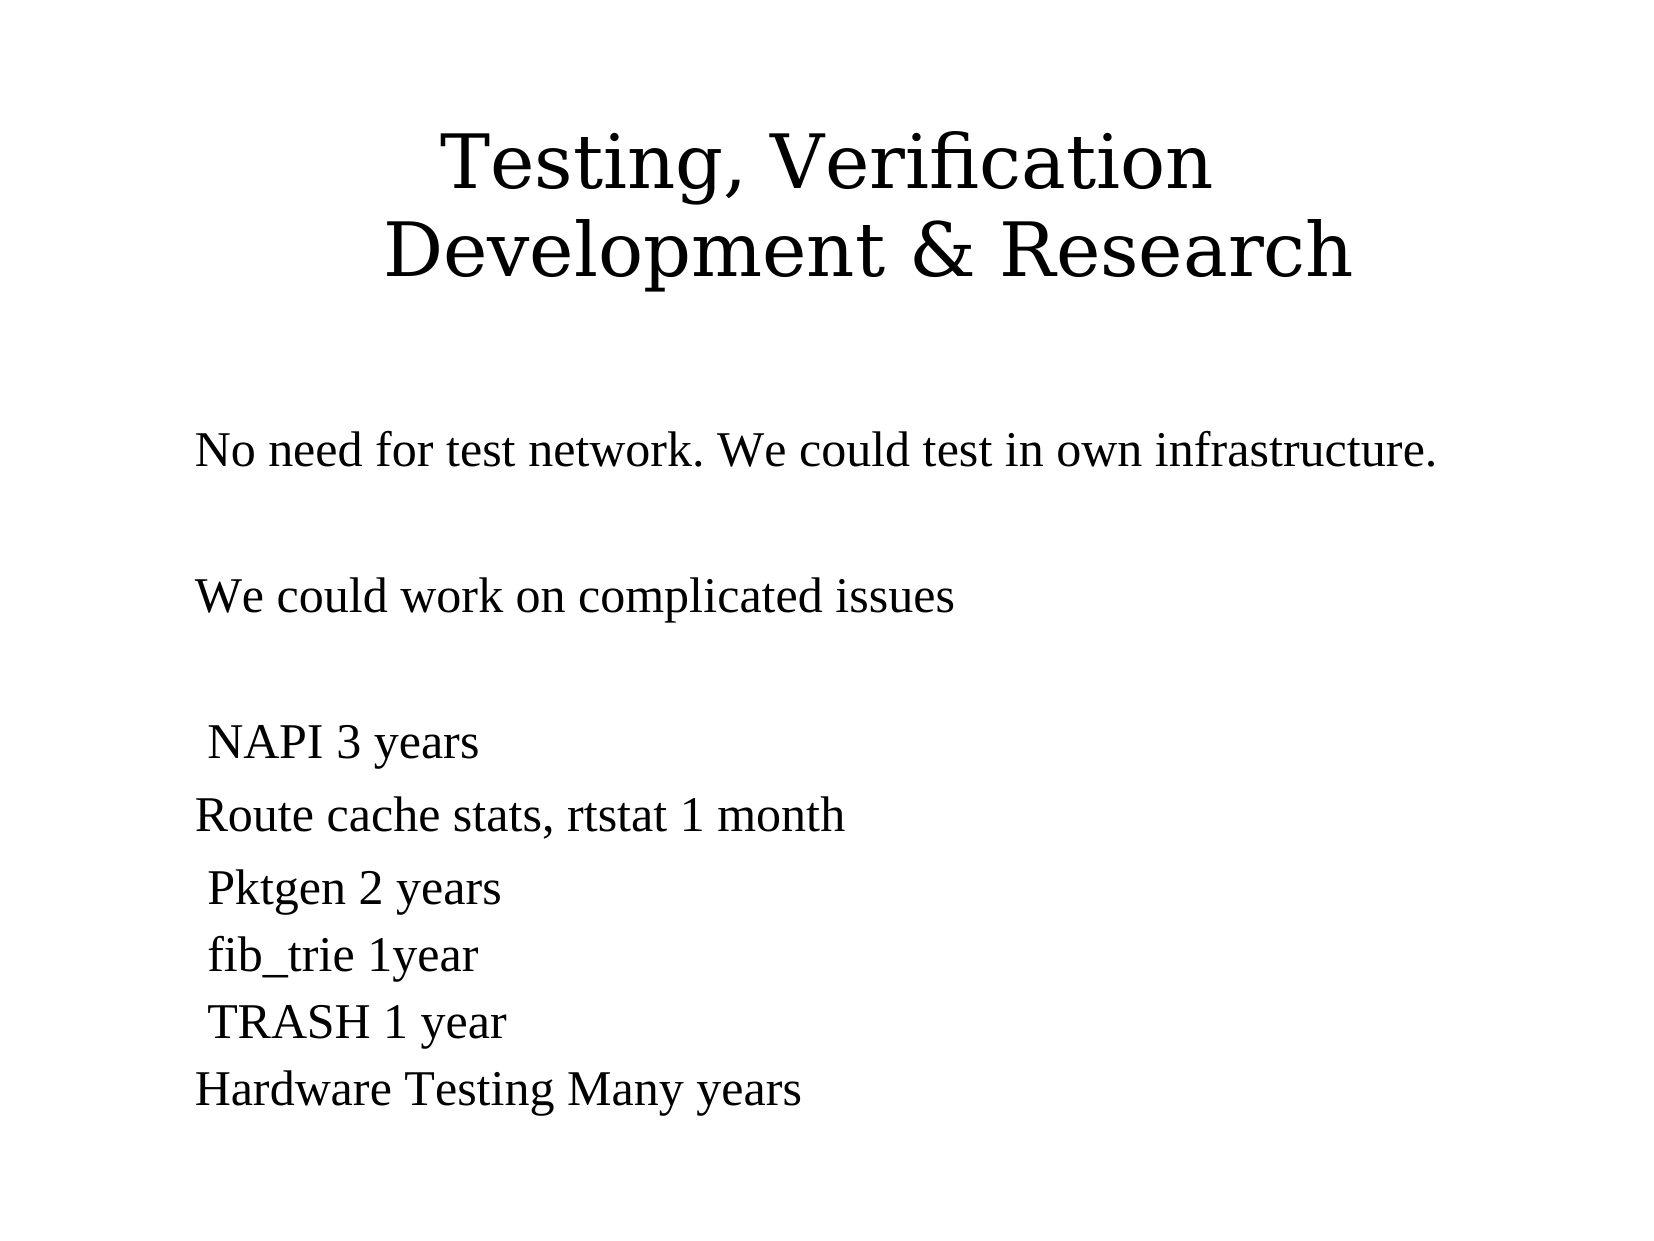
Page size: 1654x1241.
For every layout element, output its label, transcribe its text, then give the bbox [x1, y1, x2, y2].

title Testing, Verification Development & Research [121, 102, 1534, 311]
subtitle No need for test network. We could test in own infrastructure. We could work on complicated issues NAPI 3 years Route cache stats, rtstat 1 month Pktgen 2 years fib_trie 1year TRASH 1 year Hardware Testing Many years [159, 374, 1572, 1241]
